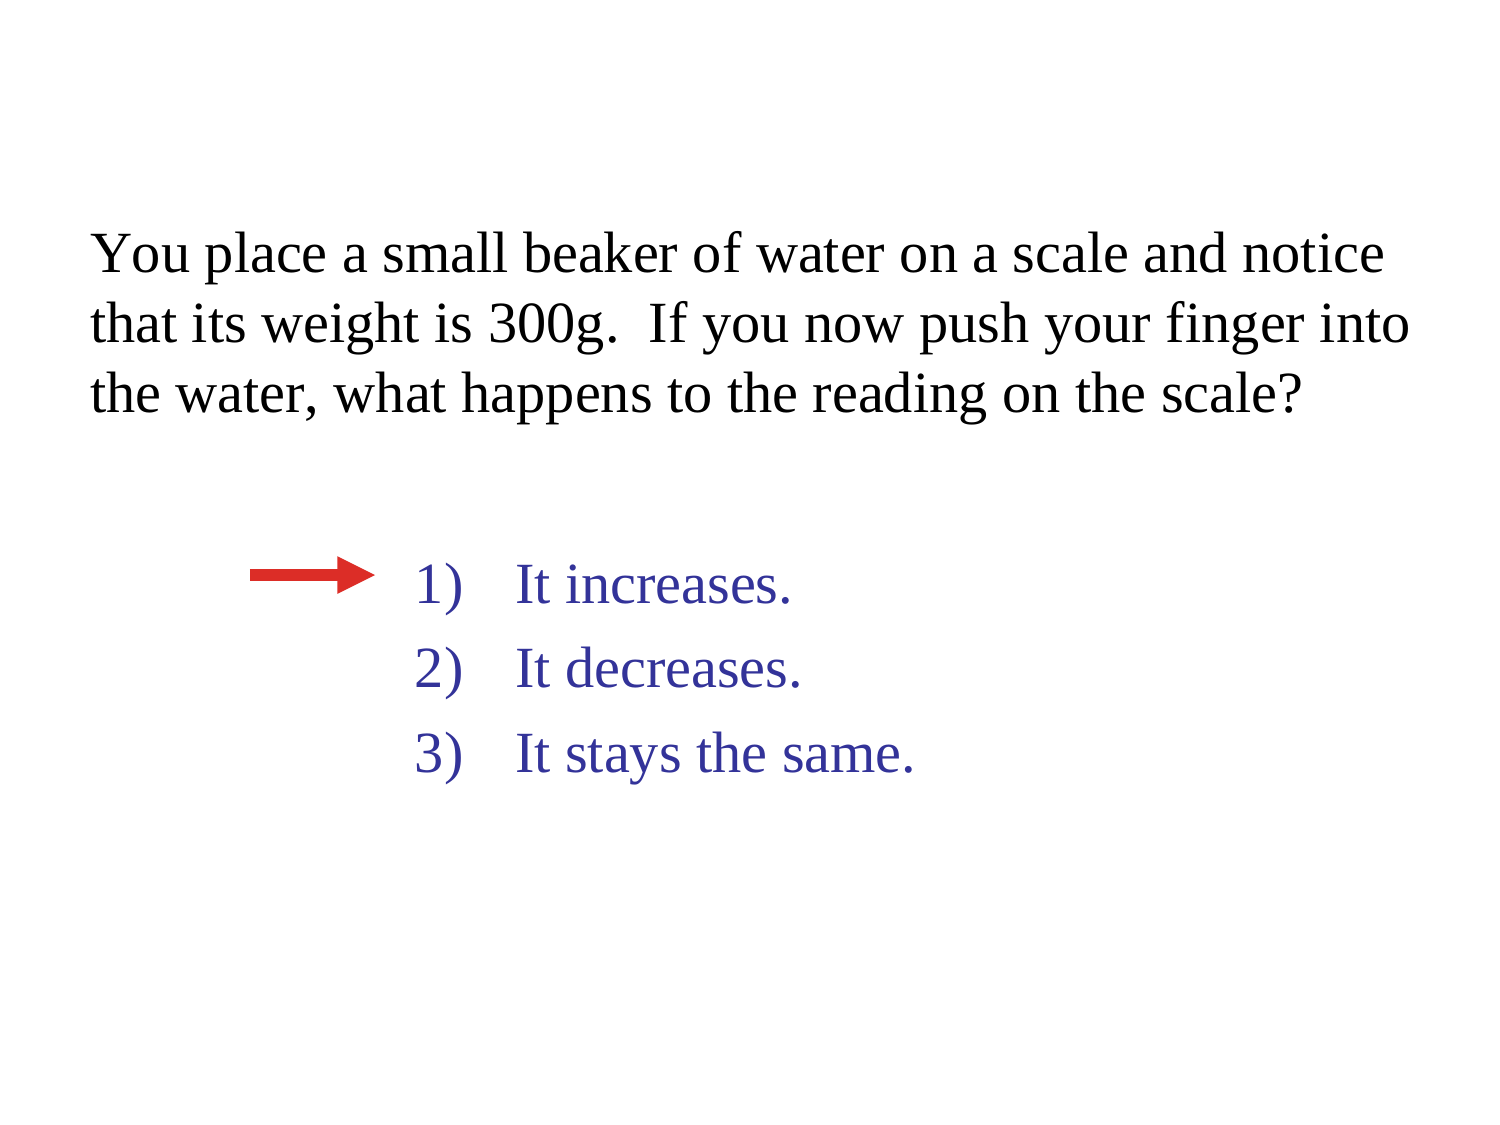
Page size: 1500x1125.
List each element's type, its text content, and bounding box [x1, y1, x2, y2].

list It increases. It decreases. It stays the same. [399, 537, 975, 876]
title You place a small beaker of water on a scale and notice that its weight is 300g. If you now push your finger into the water, what happens to the reading on the scale? [75, 37, 1438, 601]
